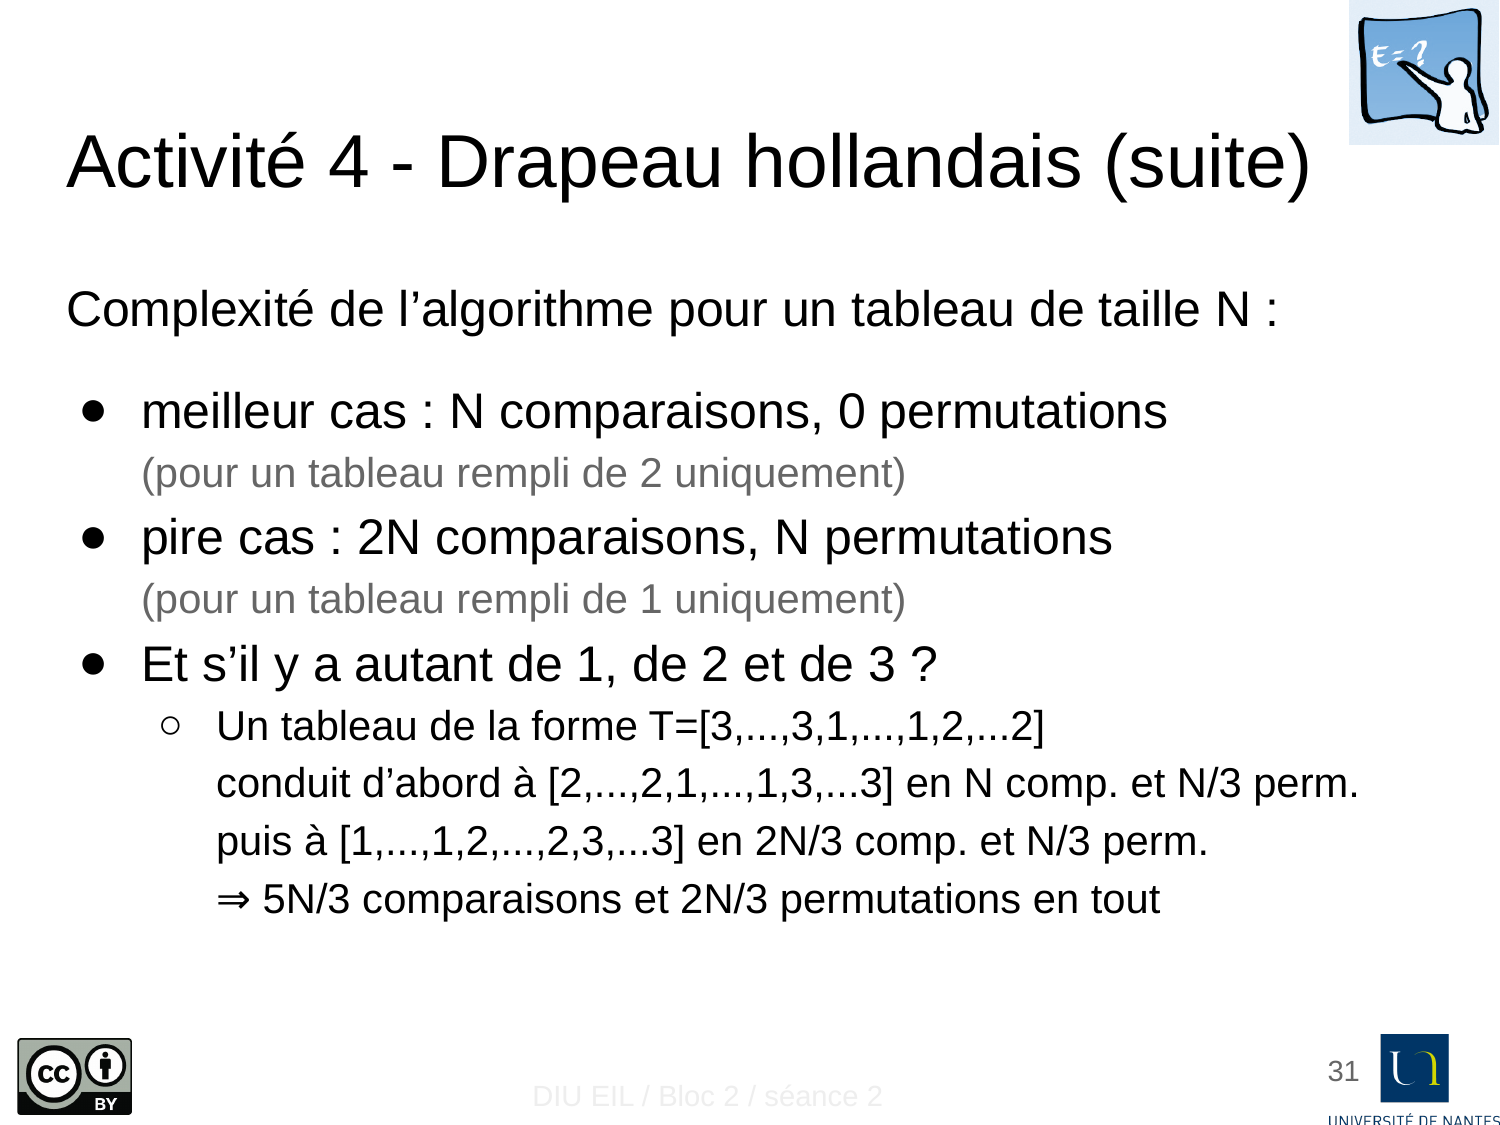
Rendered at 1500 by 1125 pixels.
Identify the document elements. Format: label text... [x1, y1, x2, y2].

list Complexité de l’algorithme pour un tableau de taille N : meilleur cas : N comparaisons, 0 permutations (pour un tableau rempli de 2 uniquement) pire cas : 2N comparaisons, N permutations (pour un tableau rempli de 1 uniquement) Et s’il y a autant de 1, de 2 et de 3 ? Un tableau de la forme T=[3,...,3,1,...,1,2,...2] conduit d’abord à [2,...,2,1,...,1,3,...3] en N comp. et N/3 perm. puis à [1,...,1,2,...,2,3,...3] en 2N/3 comp. et N/3 perm. ⇒ 5N/3 comparaisons et 2N/3 permutations en tout [51, 252, 1449, 1064]
title Activité 4 - Drapeau hollandais (suite) [51, 97, 1449, 223]
picture [1329, 1034, 1500, 1125]
picture [17, 1038, 132, 1115]
picture [1349, 0, 1499, 145]
slide_number <numéro> [1284, 1038, 1375, 1102]
